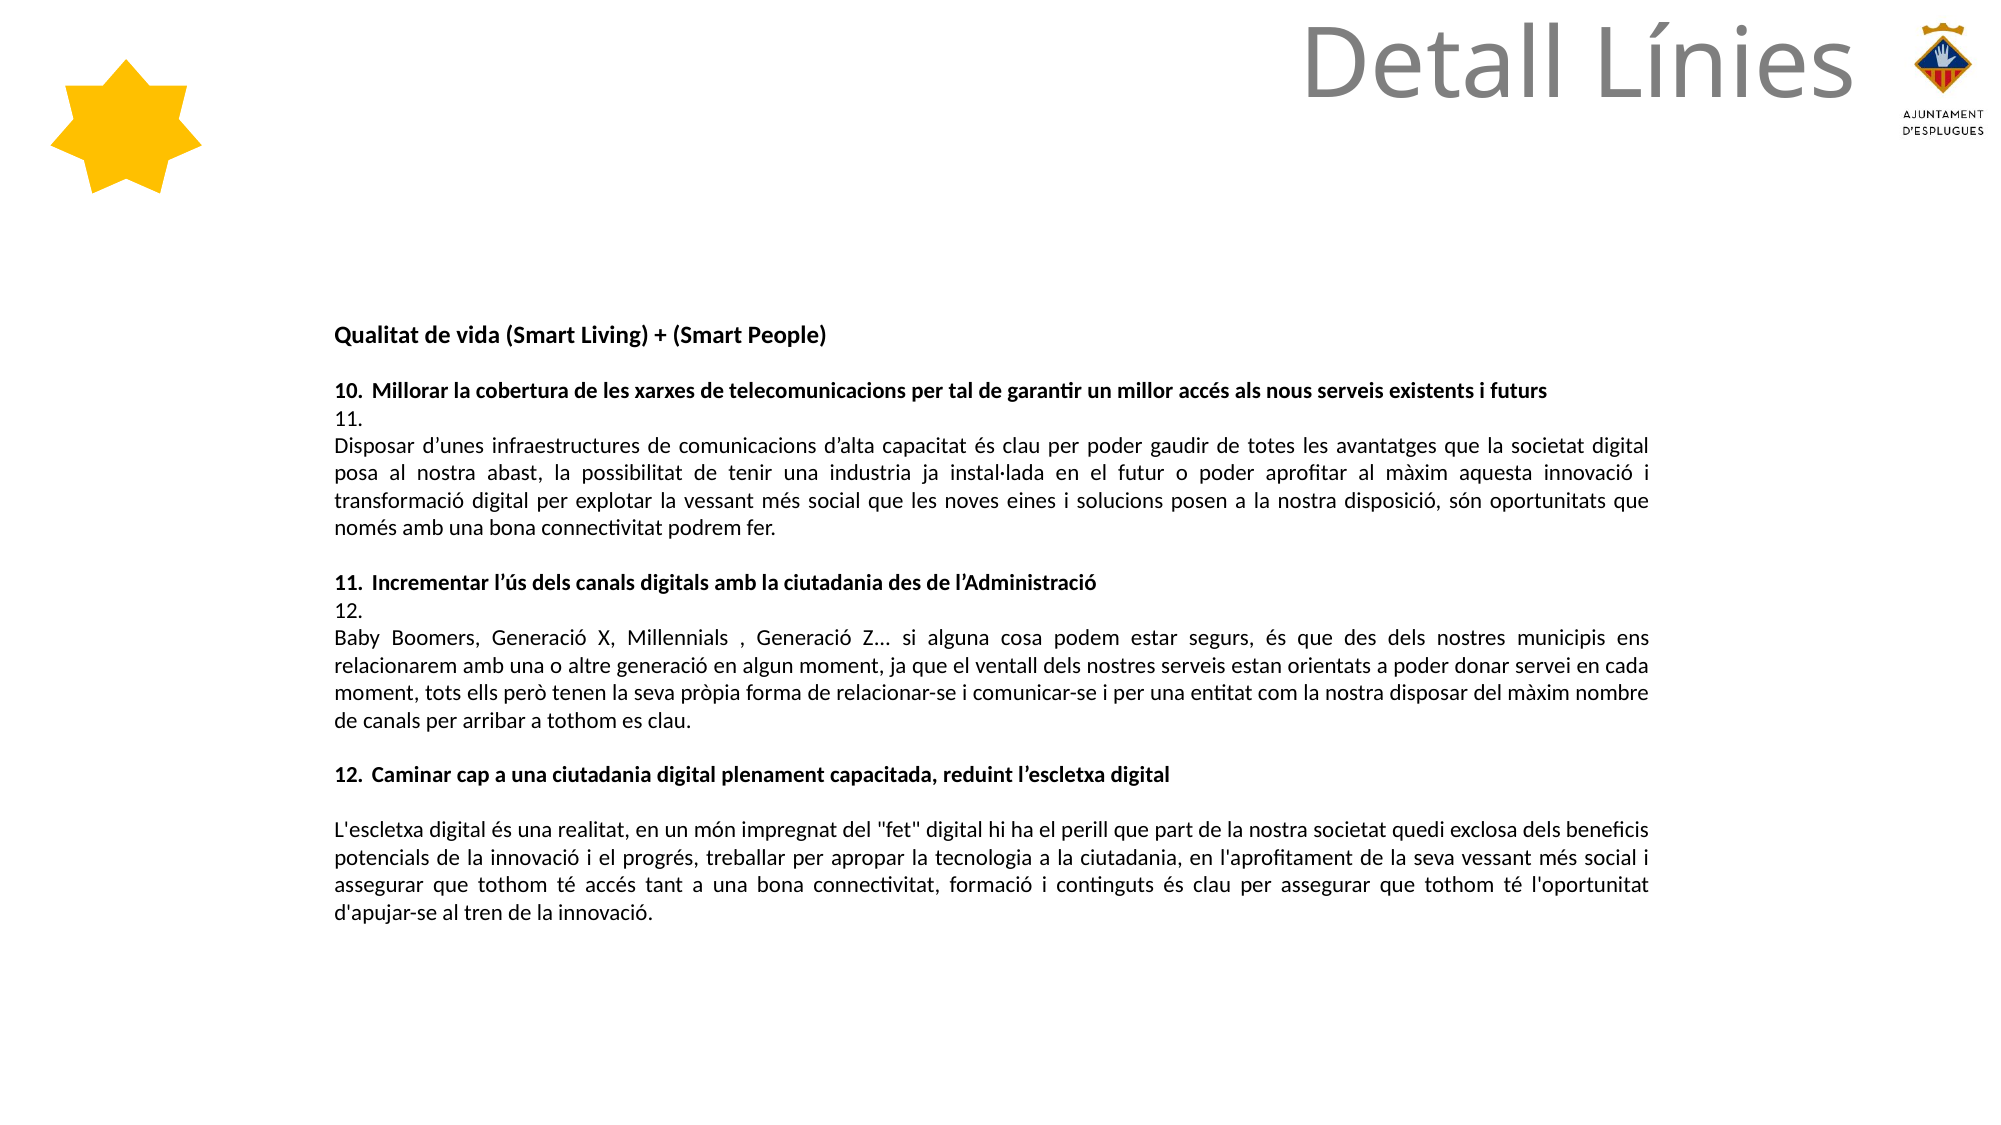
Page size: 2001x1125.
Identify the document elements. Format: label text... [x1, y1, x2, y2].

picture [1894, 15, 1991, 143]
text_box [45, 54, 207, 198]
text_box Detall Línies [1181, 3, 1976, 127]
text_box Qualitat de vida (Smart Living) + (Smart People) Millorar la cobertura de les xarxes de telecomunicacions per tal de garantir un millor accés als nous serveis existents i futurs Disposar d’unes infraestructures de comunicacions d’alta capacitat és clau per poder gaudir de totes les avantatges que la societat digital posa al nostra abast, la possibilitat de tenir una industria ja instal·lada en el futur o poder aprofitar al màxim aquesta innovació i transformació digital per explotar la vessant més social que les noves eines i solucions posen a la nostra disposició, són oportunitats que només amb una bona connectivitat podrem fer. Incrementar l’ús dels canals digitals amb la ciutadania des de l’Administració Baby Boomers, Generació X, Millennials , Generació Z... si alguna cosa podem estar segurs, és que des dels nostres municipis ens relacionarem amb una o altre generació en algun moment, ja que el ventall dels nostres serveis estan orientats a poder donar servei en cada moment, tots ells però tenen la seva pròpia forma de relacionar-se i comunicar-se i per una entitat com la nostra disposar del màxim nombre de canals per arribar a tothom es clau. Caminar cap a una ciutadania digital plenament capacitada, reduint l’escletxa digital L'escletxa digital és una realitat, en un món impregnat del "fet" digital hi ha el perill que part de la nostra societat quedi exclosa dels beneficis potencials de la innovació i el progrés, treballar per apropar la tecnologia a la ciutadania, en l'aprofitament de la seva vessant més social i assegurar que tothom té accés tant a una bona connectivitat, formació i continguts és clau per assegurar que tothom té l'oportunitat d'apujar-se al tren de la innovació. [319, 311, 1667, 932]
